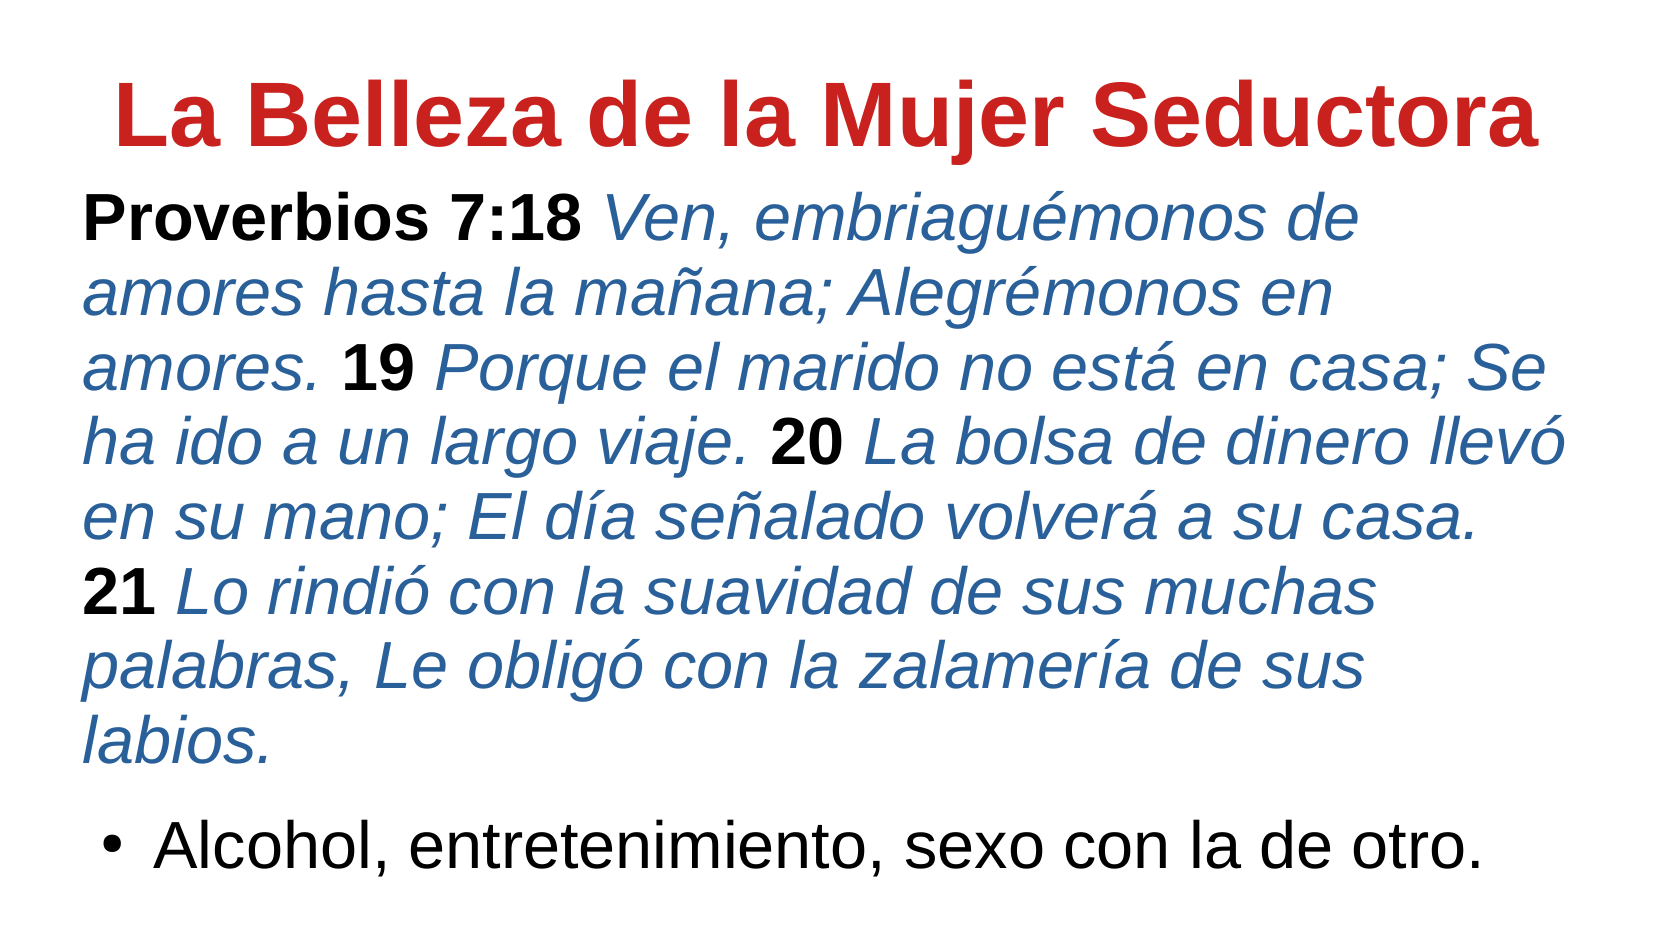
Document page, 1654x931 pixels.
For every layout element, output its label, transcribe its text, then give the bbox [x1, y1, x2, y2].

list Proverbios 7:18 Ven, embriaguémonos de amores hasta la mañana; Alegrémonos en amores. 19 Porque el marido no está en casa; Se ha ido a un largo viaje. 20 La bolsa de dinero llevó en su mano; El día señalado volverá a su casa. 21 Lo rindió con la suavidad de sus muchas palabras, Le obligó con la zalamería de sus labios. Alcohol, entretenimiento, sexo con la de otro. [82, 180, 1571, 886]
title La Belleza de la Mujer Seductora [82, 37, 1571, 180]
